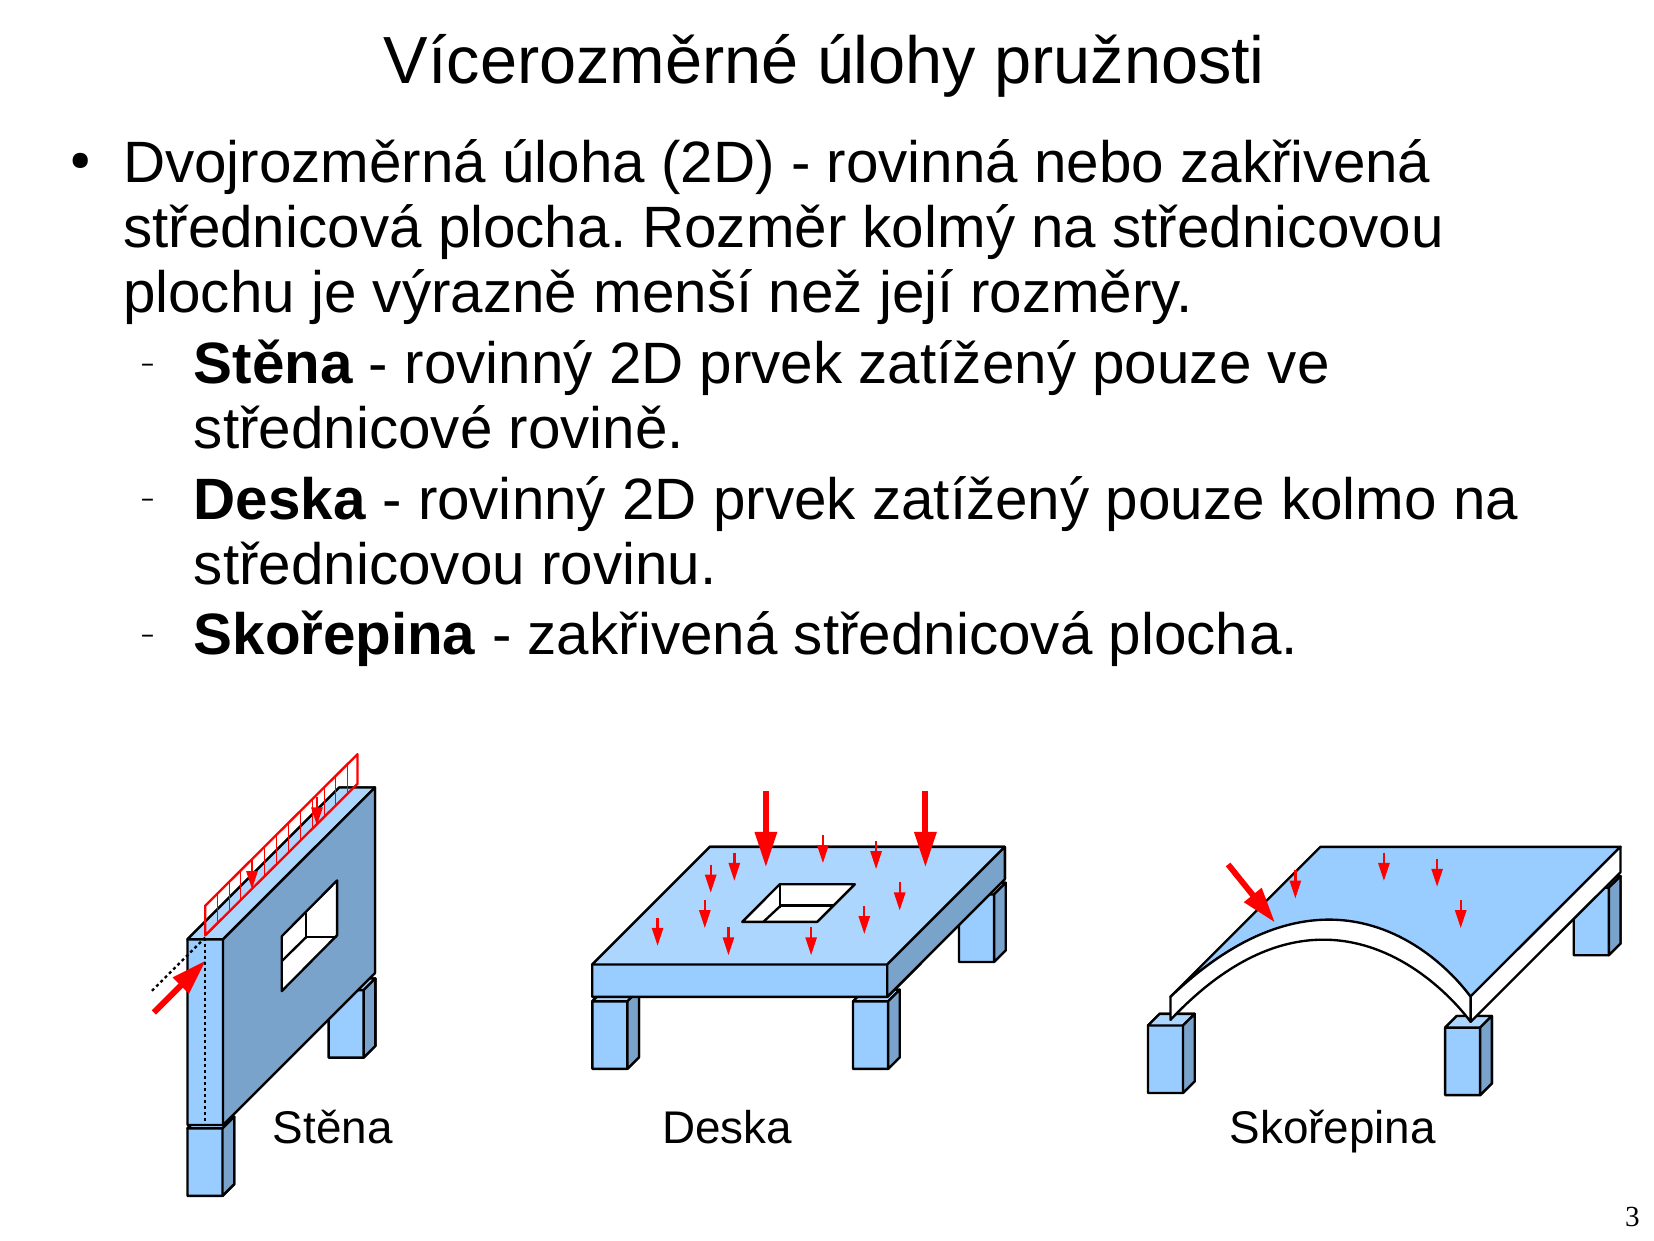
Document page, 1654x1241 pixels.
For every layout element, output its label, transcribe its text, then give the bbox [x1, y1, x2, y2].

title Vícerozměrné úlohy pružnosti [37, 8, 1613, 113]
text_box [205, 754, 358, 936]
text_box [592, 846, 1005, 997]
text_box [1170, 846, 1621, 1022]
text_box [1445, 1015, 1492, 1096]
list Dvojrozměrná úloha (2D) - rovinná nebo zakřivená střednicová plocha. Rozměr kolmý na střednicovou plochu je výrazně menší než její rozměry. Stěna - rovinný 2D prvek zatížený pouze ve střednicové rovině. Deska - rovinný 2D prvek zatížený pouze kolmo na střednicovou rovinu. Skořepina - zakřivená střednicová plocha. [52, 129, 1603, 1241]
text_box [187, 787, 376, 1126]
text_box Deska [647, 1094, 808, 1167]
text_box [742, 884, 855, 922]
text_box Skořepina [1214, 1094, 1451, 1167]
text_box [1148, 1013, 1195, 1093]
text_box Stěna [258, 1094, 408, 1167]
